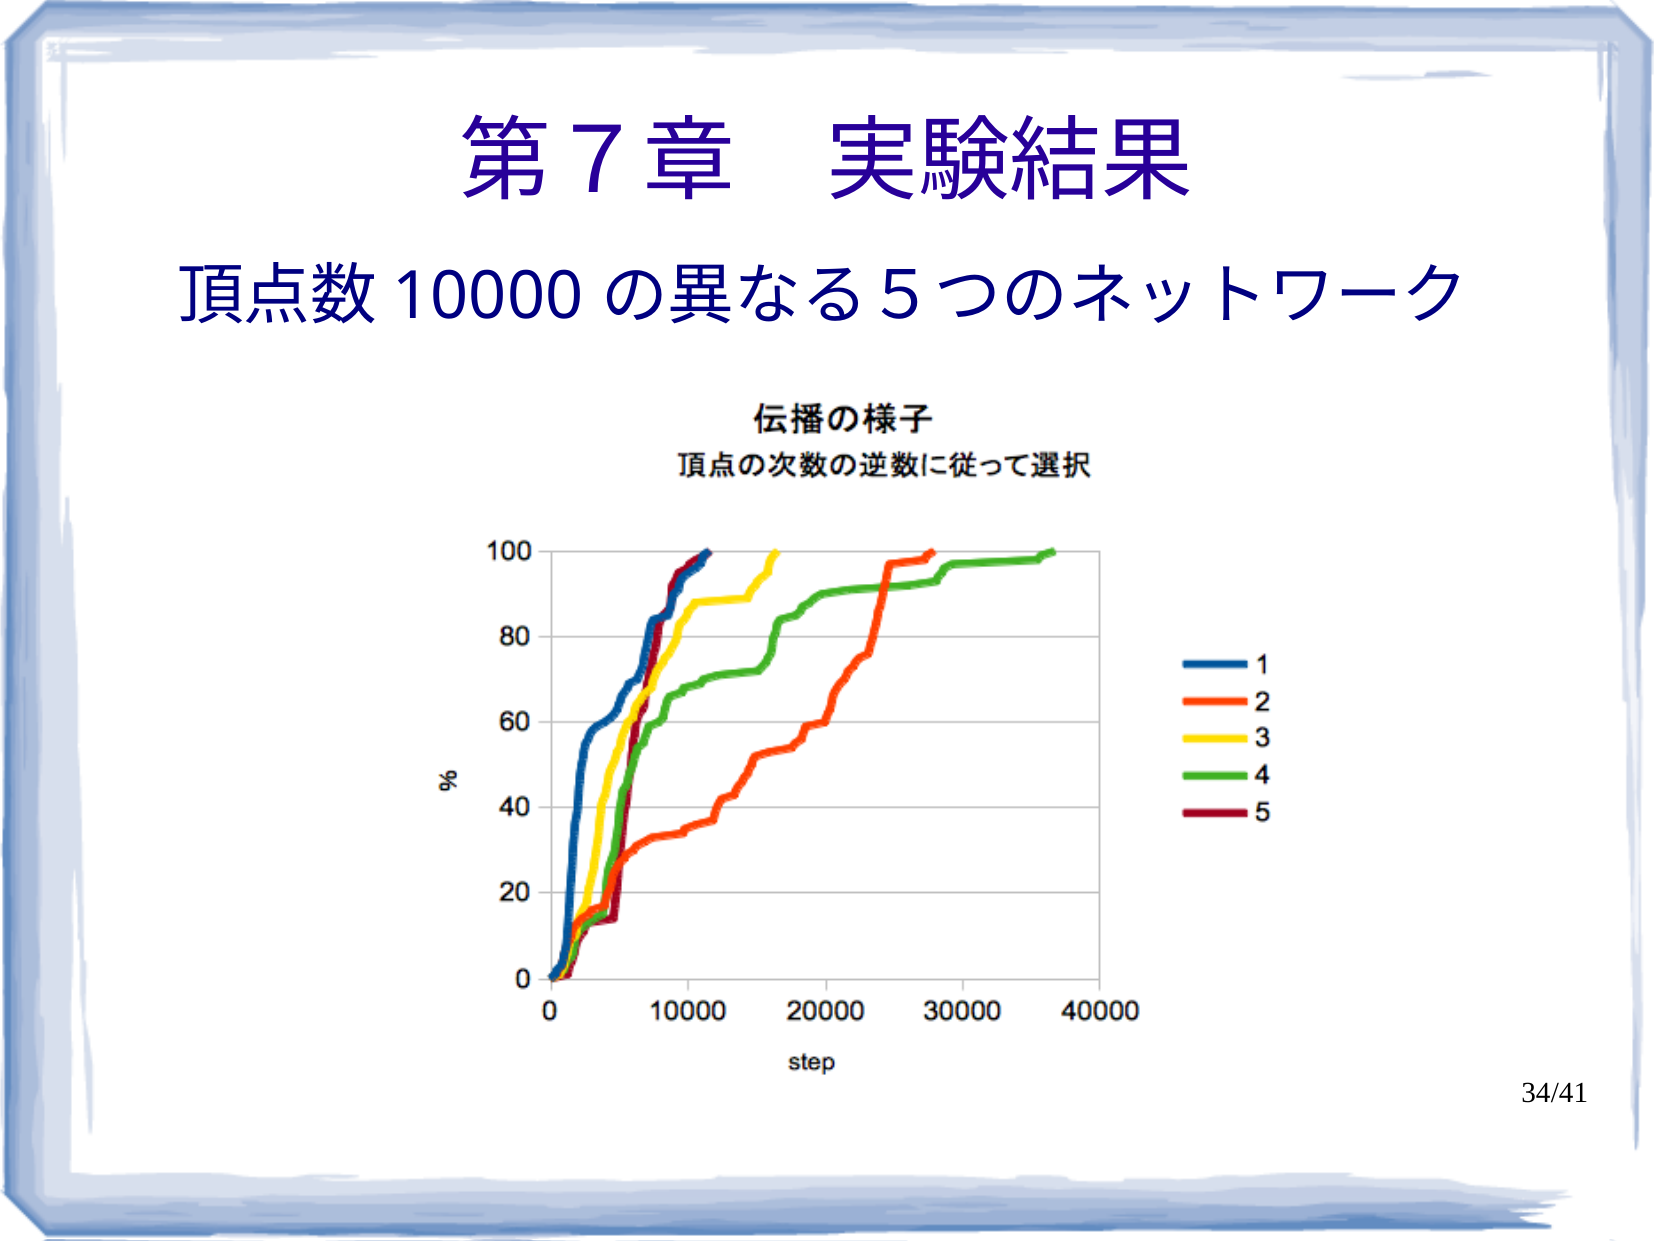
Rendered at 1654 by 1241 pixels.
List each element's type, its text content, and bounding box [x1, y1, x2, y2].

picture [0, 0, 1654, 1241]
text_box 頂点数 10000 の異なる５つのネットワーク [106, 241, 1512, 331]
title 第７章 実験結果 [82, 49, 1571, 257]
